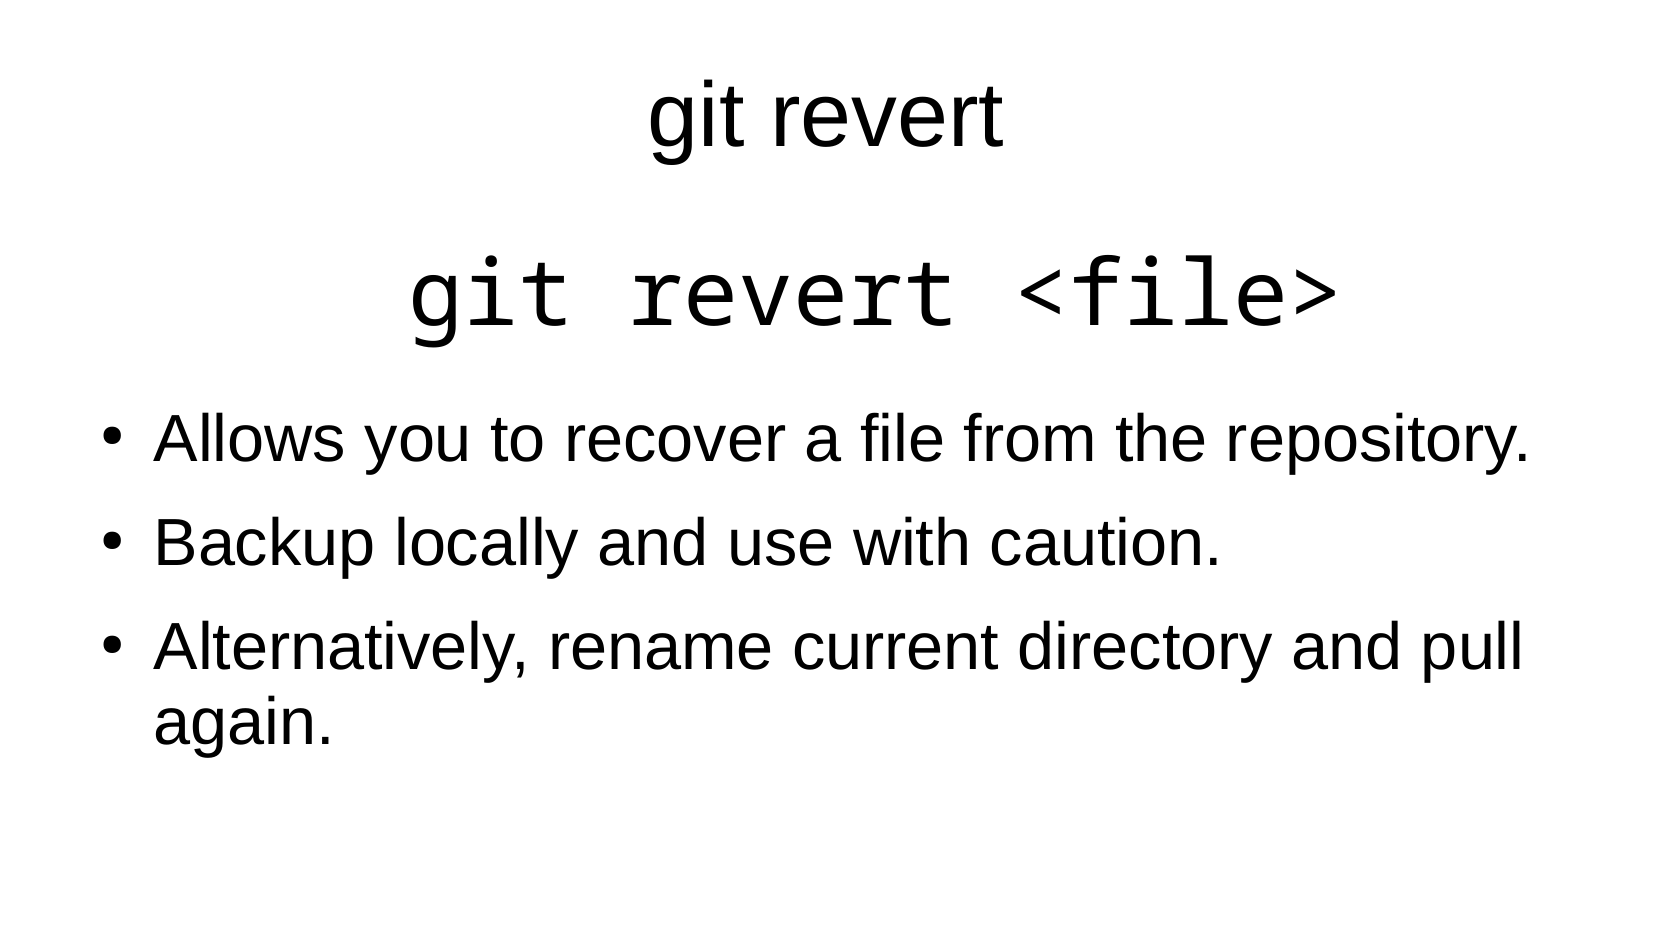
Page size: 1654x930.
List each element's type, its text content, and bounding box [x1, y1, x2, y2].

title git revert <file> [132, 212, 1621, 368]
title git revert [82, 37, 1571, 193]
list Allows you to recover a file from the repository. Backup locally and use with caution. Alternatively, rename current directory and pull again. [82, 400, 1653, 871]
